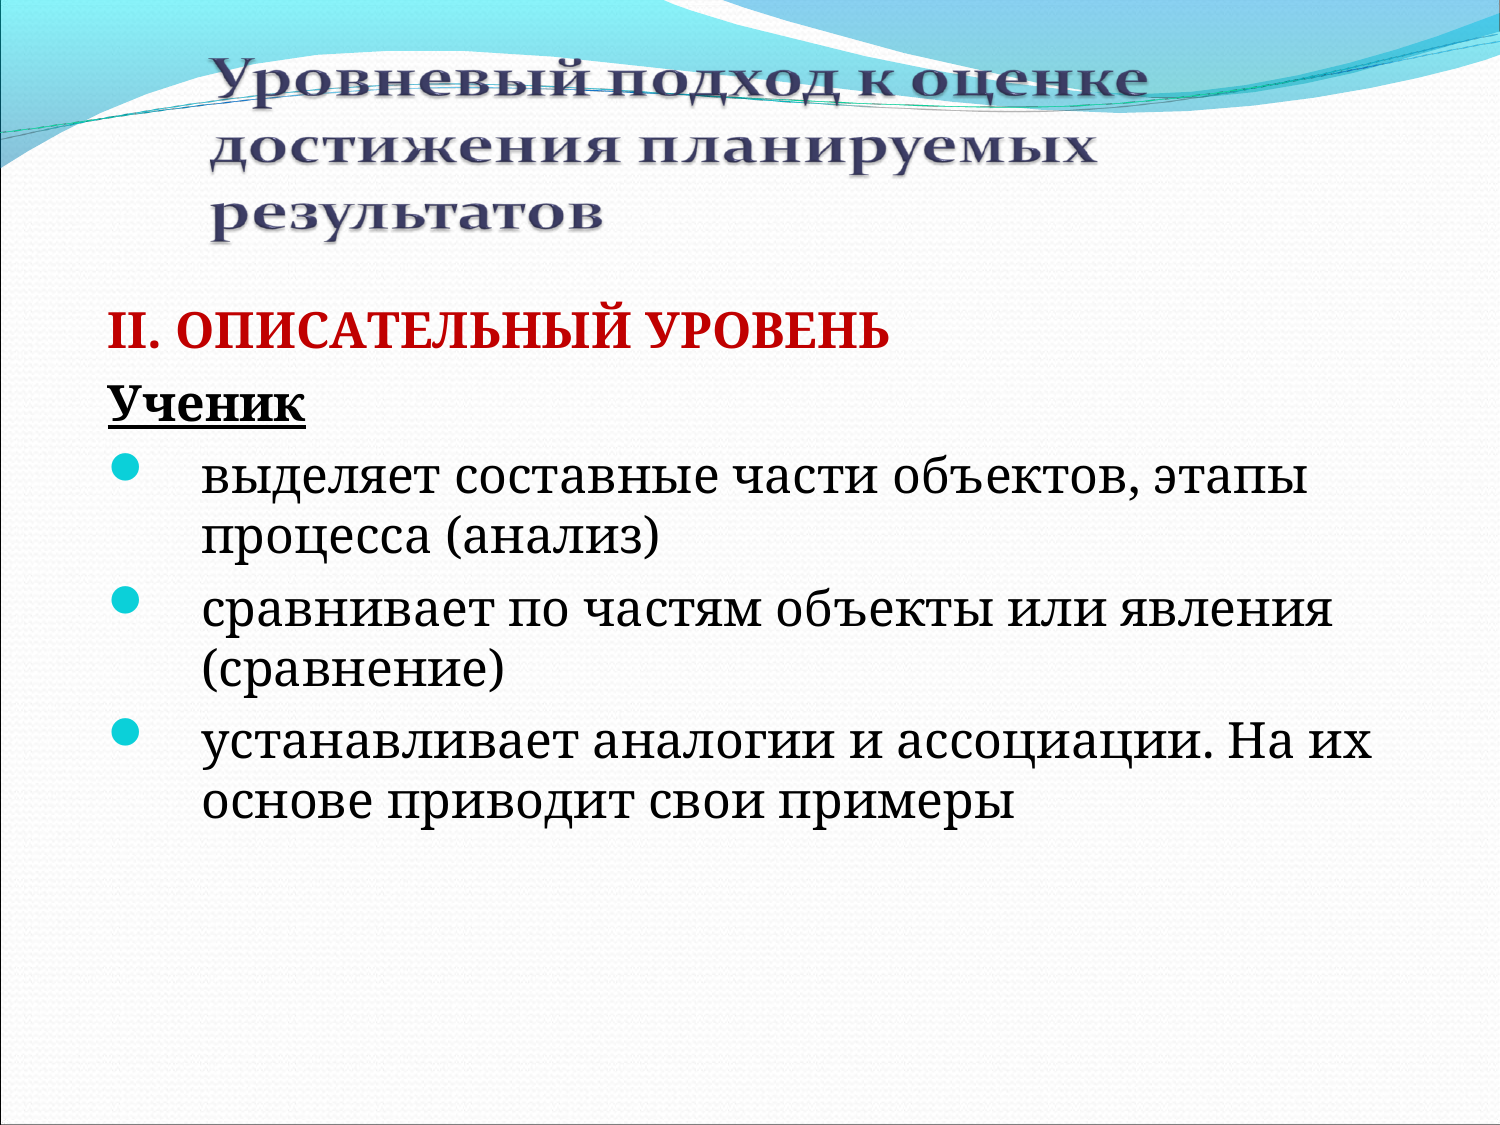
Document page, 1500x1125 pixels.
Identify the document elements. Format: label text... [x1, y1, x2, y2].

text_box [162, 25, 1427, 250]
picture [0, 0, 1500, 1125]
list II. ОПИСАТЕЛЬНЫЙ УРОВЕНЬ Ученик выделяет составные части объектов, этапы процесса (анализ) сравнивает по частям объекты или явления (сравнение) устанавливает аналогии и ассоциации. На их основе приводит свои примеры [75, 290, 1426, 1038]
